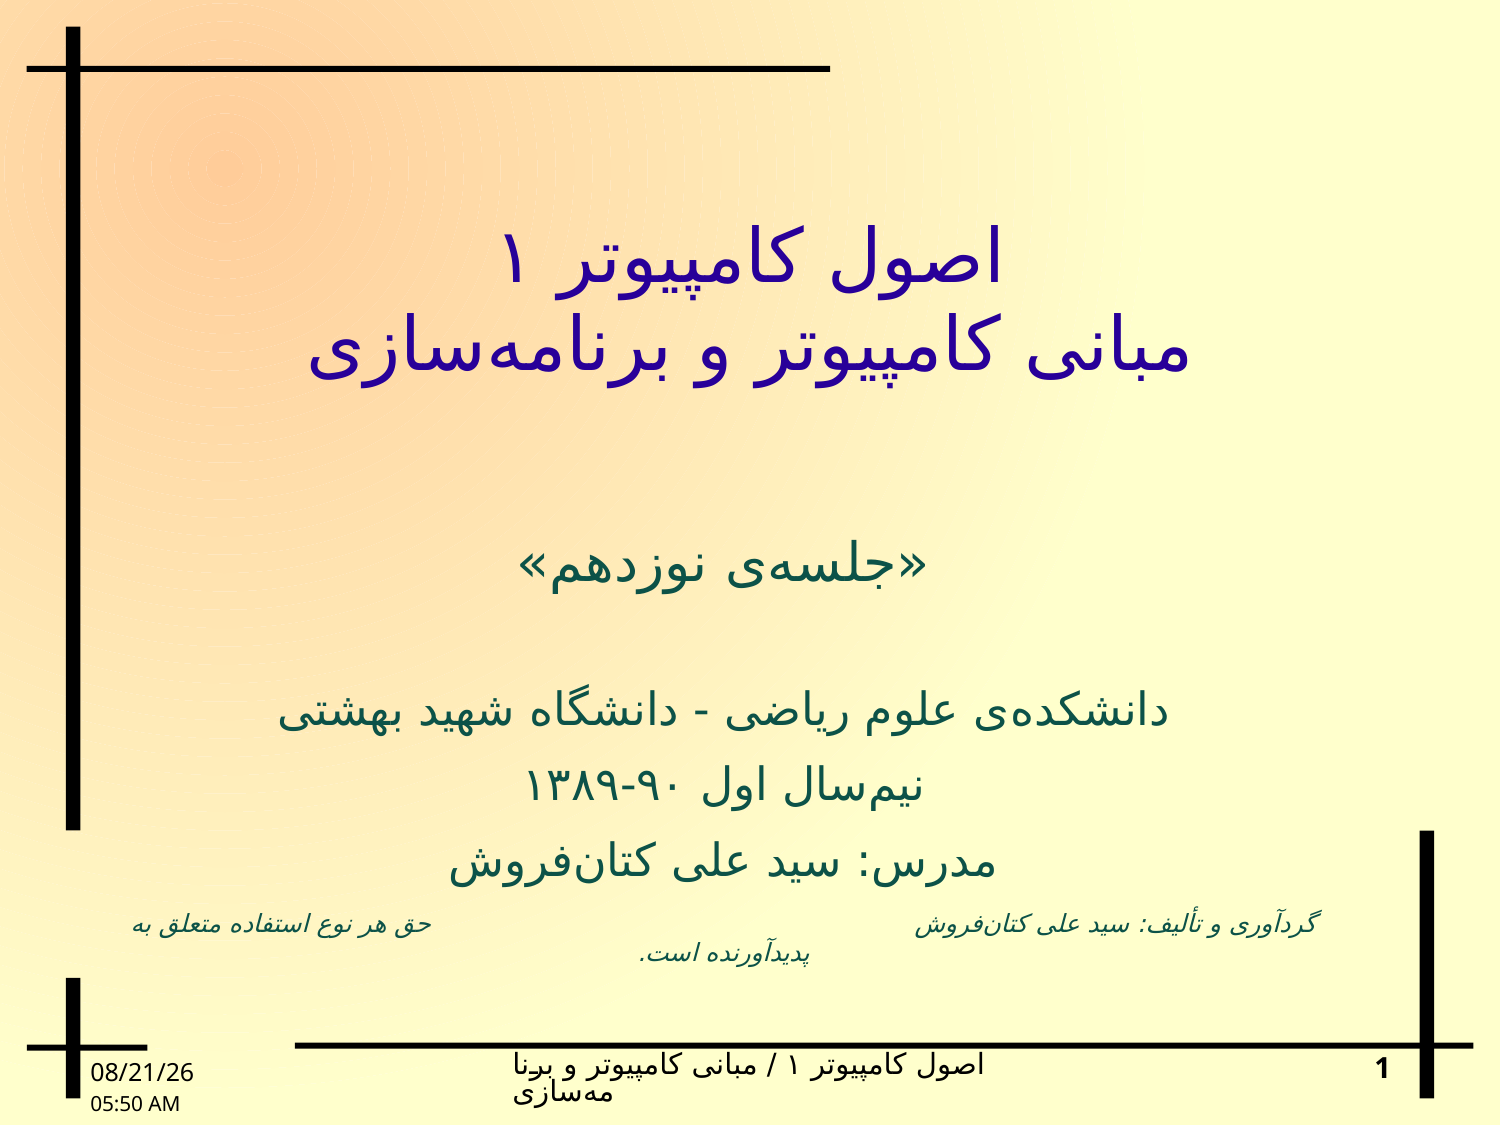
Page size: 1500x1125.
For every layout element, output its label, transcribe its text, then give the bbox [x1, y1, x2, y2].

title اصول کامپیوتر ۱ مبانی کامپیوتر و برنامه‌سازی [109, 177, 1391, 424]
list «جلسه‌ی نوزدهم» دانشکده‌ی علوم ریاضی - دانشگاه شهید بهشتی نیم‌سال اول ۹۰-۱۳۸۹ مدرس: سید علی کتان‌فروش گردآوری و تألیف: سید علی کتان‌فروش حق هر نوع استفاده متعلق به پدیدآورنده است. [89, 530, 1411, 1041]
